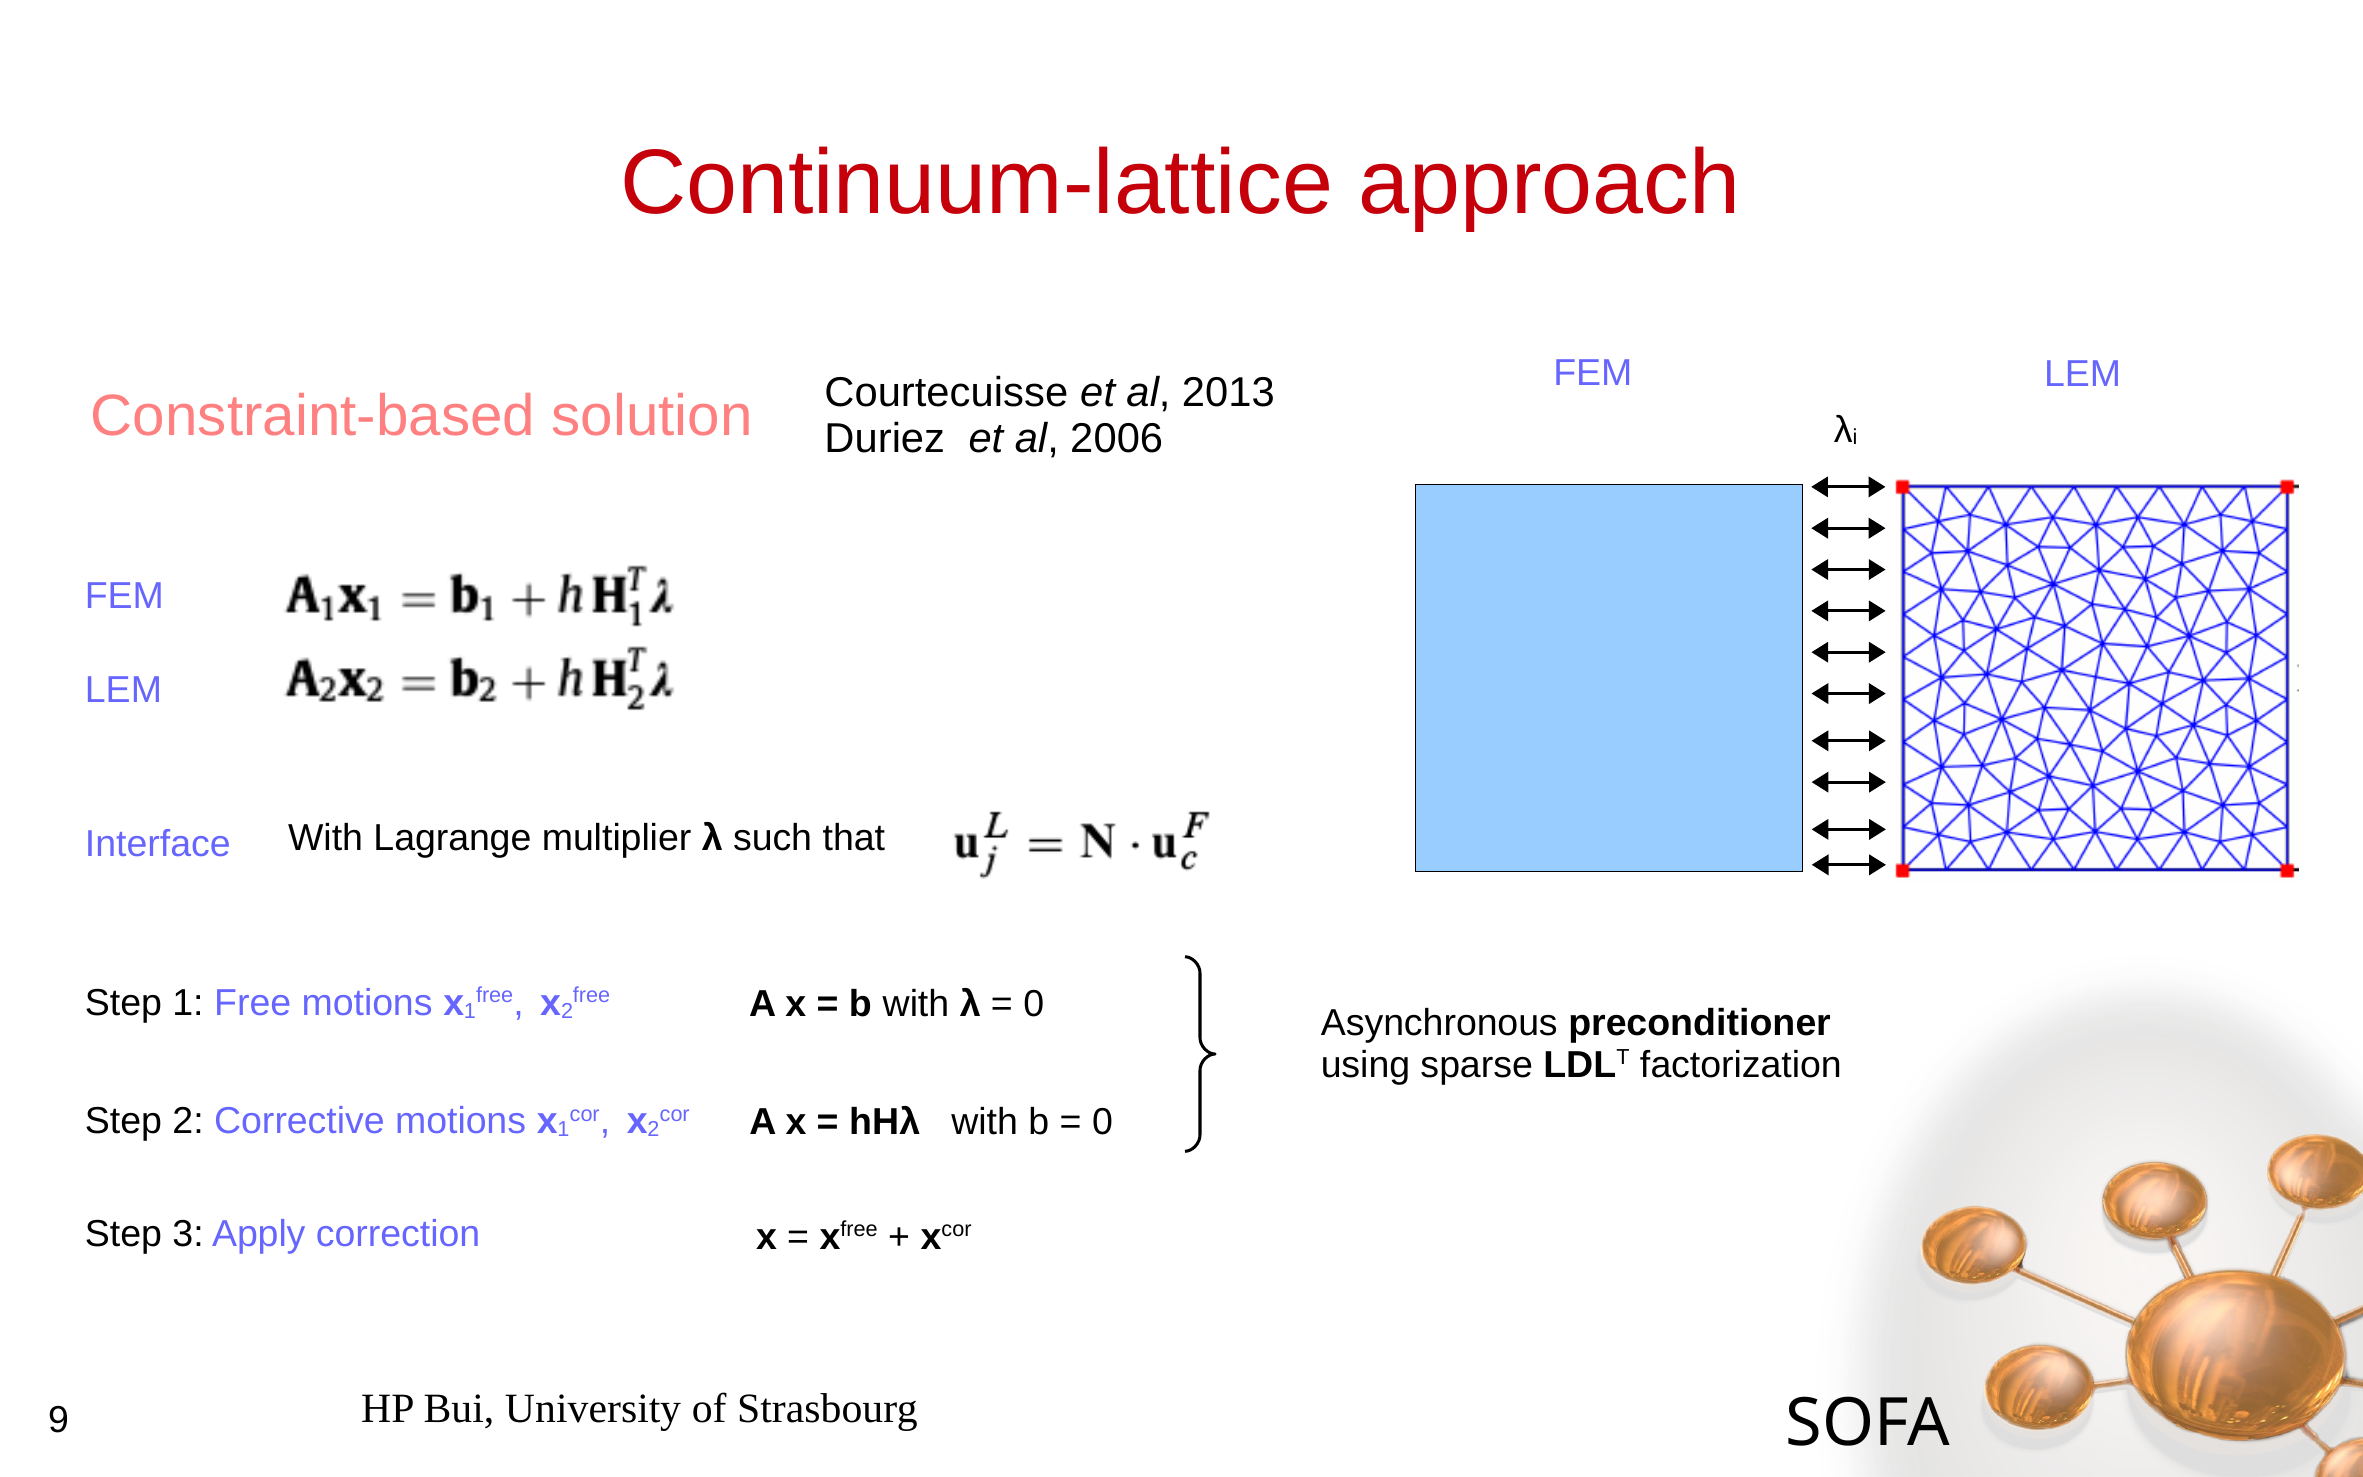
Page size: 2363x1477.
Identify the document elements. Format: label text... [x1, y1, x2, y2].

text_box With Lagrange multiplier λ such that [273, 809, 939, 867]
text_box LEM [70, 661, 203, 719]
text_box FEM [70, 566, 203, 624]
text_box [1415, 484, 1803, 872]
text_box λi [1818, 400, 1892, 470]
text_box Courtecuisse et al, 2013 Duriez et al, 2006 [809, 361, 1313, 491]
text_box A x = hHλ with b = 0 [734, 1093, 1198, 1151]
text_box Step 2: Corrective motions x1cor, x2cor [70, 1092, 714, 1204]
text_box Constraint-based solution [76, 375, 809, 456]
text_box A x = b with λ = 0 [734, 975, 1198, 1033]
text_box A x = b with λ = 0 [1202, 975, 1214, 1033]
title Continuum-lattice approach [118, 130, 2245, 234]
picture [1879, 466, 2299, 884]
text_box x = xfree + xcor [741, 1207, 1176, 1267]
picture [930, 791, 1231, 891]
text_box Asynchronous preconditioner using sparse LDLT factorization [1306, 993, 1940, 1094]
text_box Interface [70, 814, 267, 872]
text_box LEM [2029, 344, 2162, 402]
picture [261, 551, 712, 729]
text_box FEM [1538, 344, 1671, 402]
text_box A x = hHλ with b = 0 [1194, 1093, 1214, 1151]
text_box Step 1: Free motions x1free, x2free [70, 974, 652, 1045]
text_box Step 3: Apply correction [70, 1204, 714, 1262]
